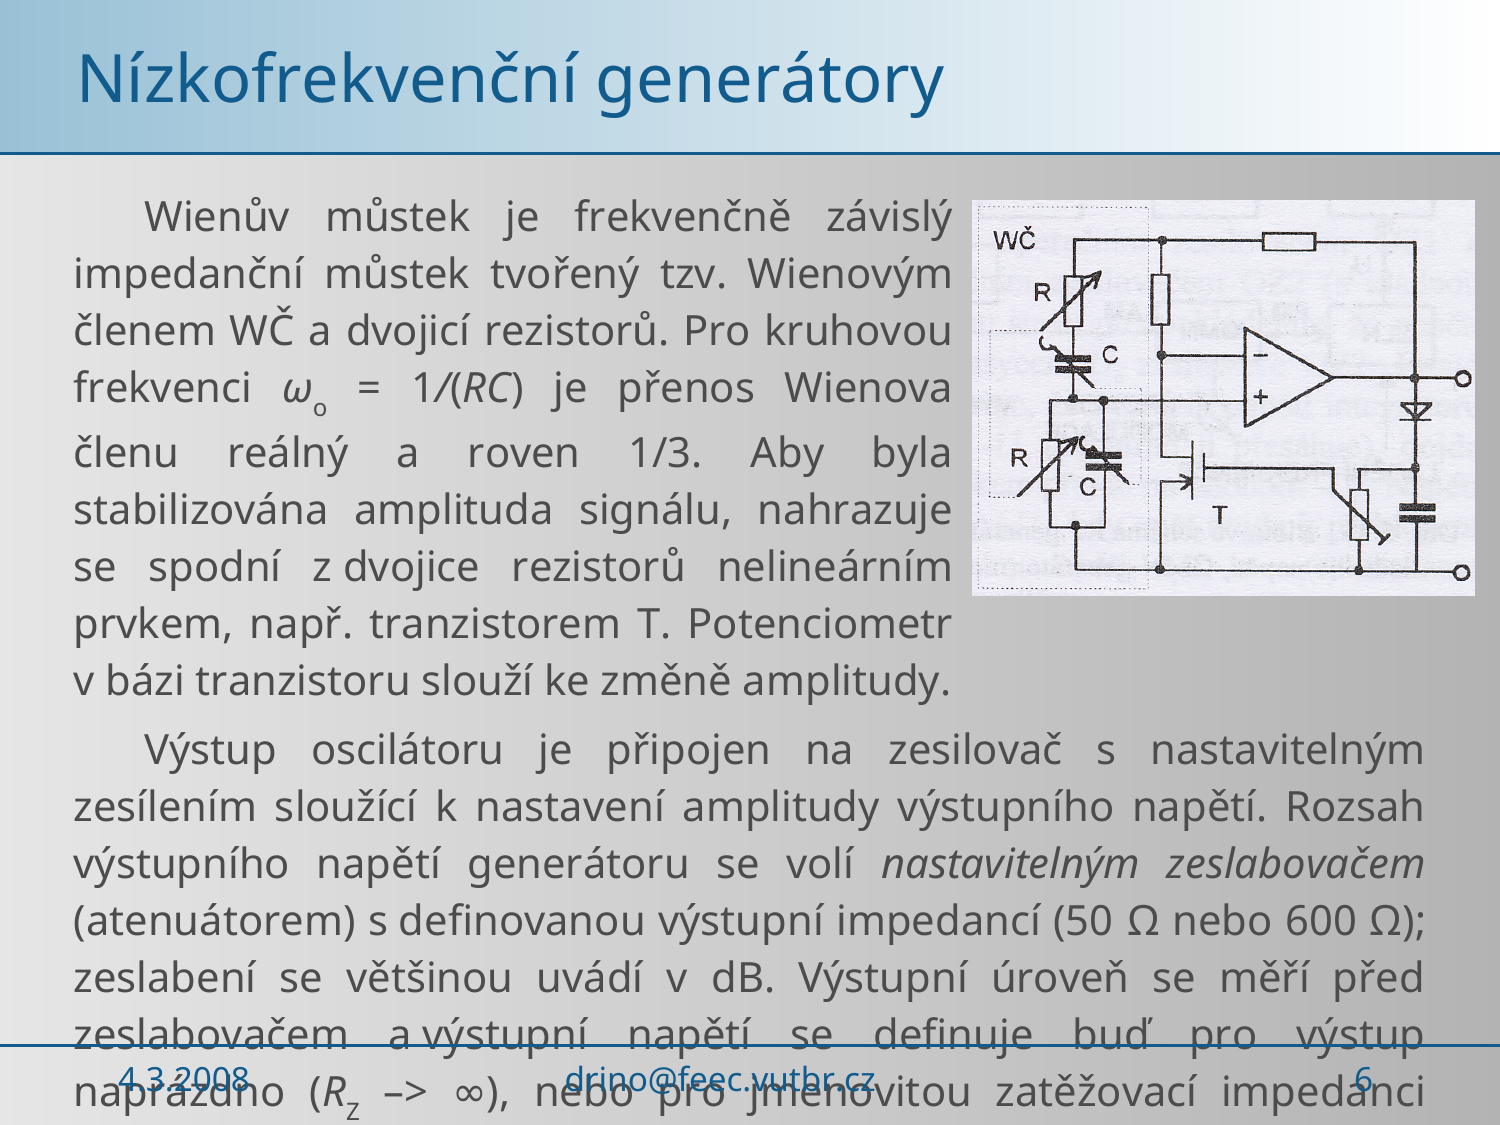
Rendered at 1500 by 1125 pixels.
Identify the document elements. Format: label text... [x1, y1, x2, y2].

title Nízkofrekvenční generátory [0, 0, 1500, 152]
text_box 4.3.2008 [103, 1049, 432, 1125]
picture [972, 200, 1475, 596]
text_box Wienův můstek je frekvenčně závislý impedanční můstek tvořený tzv. Wienovým členem WČ a dvojicí rezistorů. Pro kruhovou frekvenci ωo = 1/(RC) je přenos Wienova členu reálný a roven 1/3. Aby byla stabilizována amplituda signálu, nahrazuje se spodní z dvojice rezistorů nelineárním prvkem, např. tranzistorem T. Potenciometr v bázi tranzistoru slouží ke změně amplitudy. Výstup oscilátoru je připojen na zesilovač s nastavitelným zesílením sloužící k nastavení amplitudy výstupního napětí. Rozsah výstupního napětí generátoru se volí nastavitelným zeslabovačem (atenuátorem) s definovanou výstupní impedancí (50 Ω nebo 600 Ω); zeslabení se většinou uvádí v dB. Výstupní úroveň se měří před zeslabovačem a výstupní napětí se definuje buď pro výstup naprázdno (RZ –> ∞), nebo pro jmenovitou zatěžovací impedanci generátoru; pokud v tomto druhém [59, 178, 1442, 1044]
text_box <číslo> [1075, 1049, 1388, 1125]
text_box drino@feec.vutbr.cz [454, 1049, 987, 1125]
